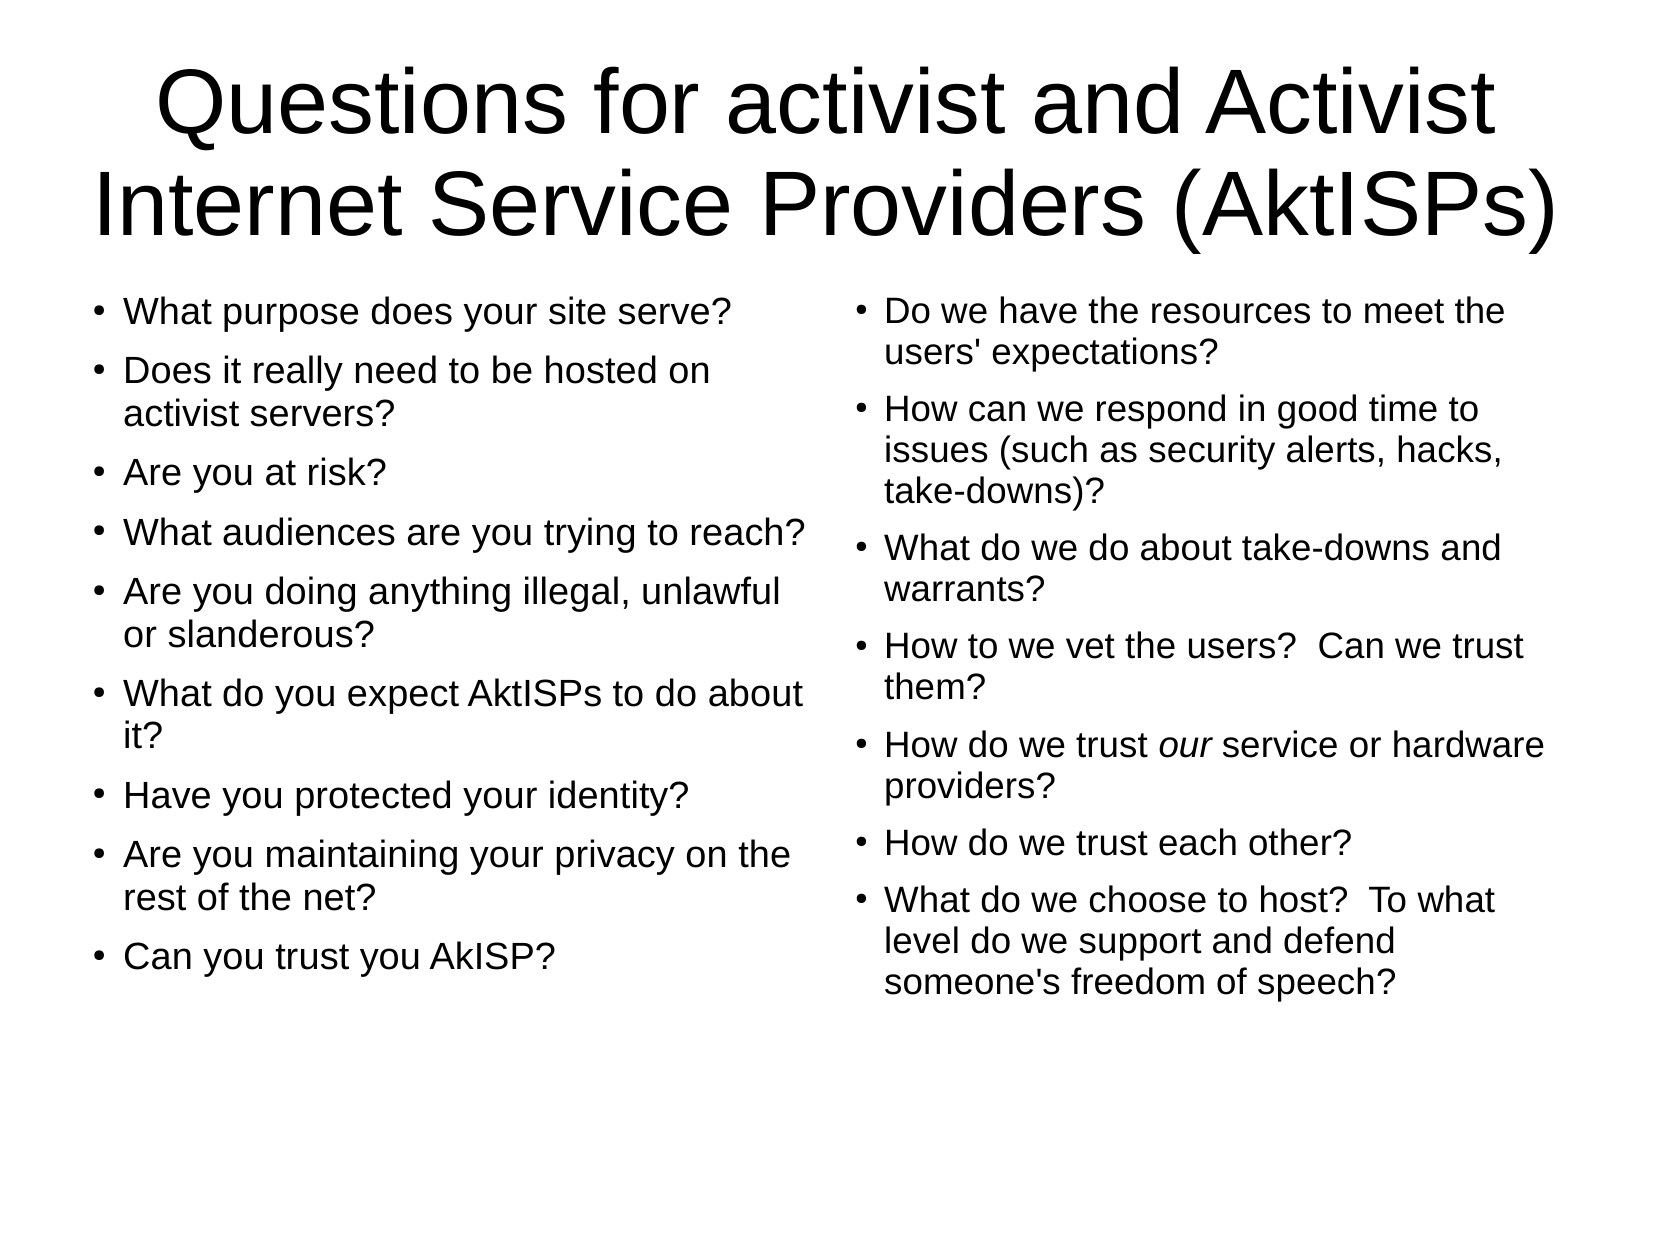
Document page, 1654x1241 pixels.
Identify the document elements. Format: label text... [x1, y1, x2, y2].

title Questions for activist and Activist Internet Service Providers (AktISPs) [82, 49, 1571, 257]
list What purpose does your site serve? Does it really need to be hosted on activist servers? Are you at risk? What audiences are you trying to reach? Are you doing anything illegal, unlawful or slanderous? What do you expect AktISPs to do about it? Have you protected your identity? Are you maintaining your privacy on the rest of the net? Can you trust you AkISP? [82, 290, 809, 1010]
list Do we have the resources to meet the users' expectations? How can we respond in good time to issues (such as security alerts, hacks, take-downs)? What do we do about take-downs and warrants? How to we vet the users? Can we trust them? How do we trust our service or hardware providers? How do we trust each other? What do we choose to host? To what level do we support and defend someone's freedom of speech? [845, 290, 1572, 1010]
